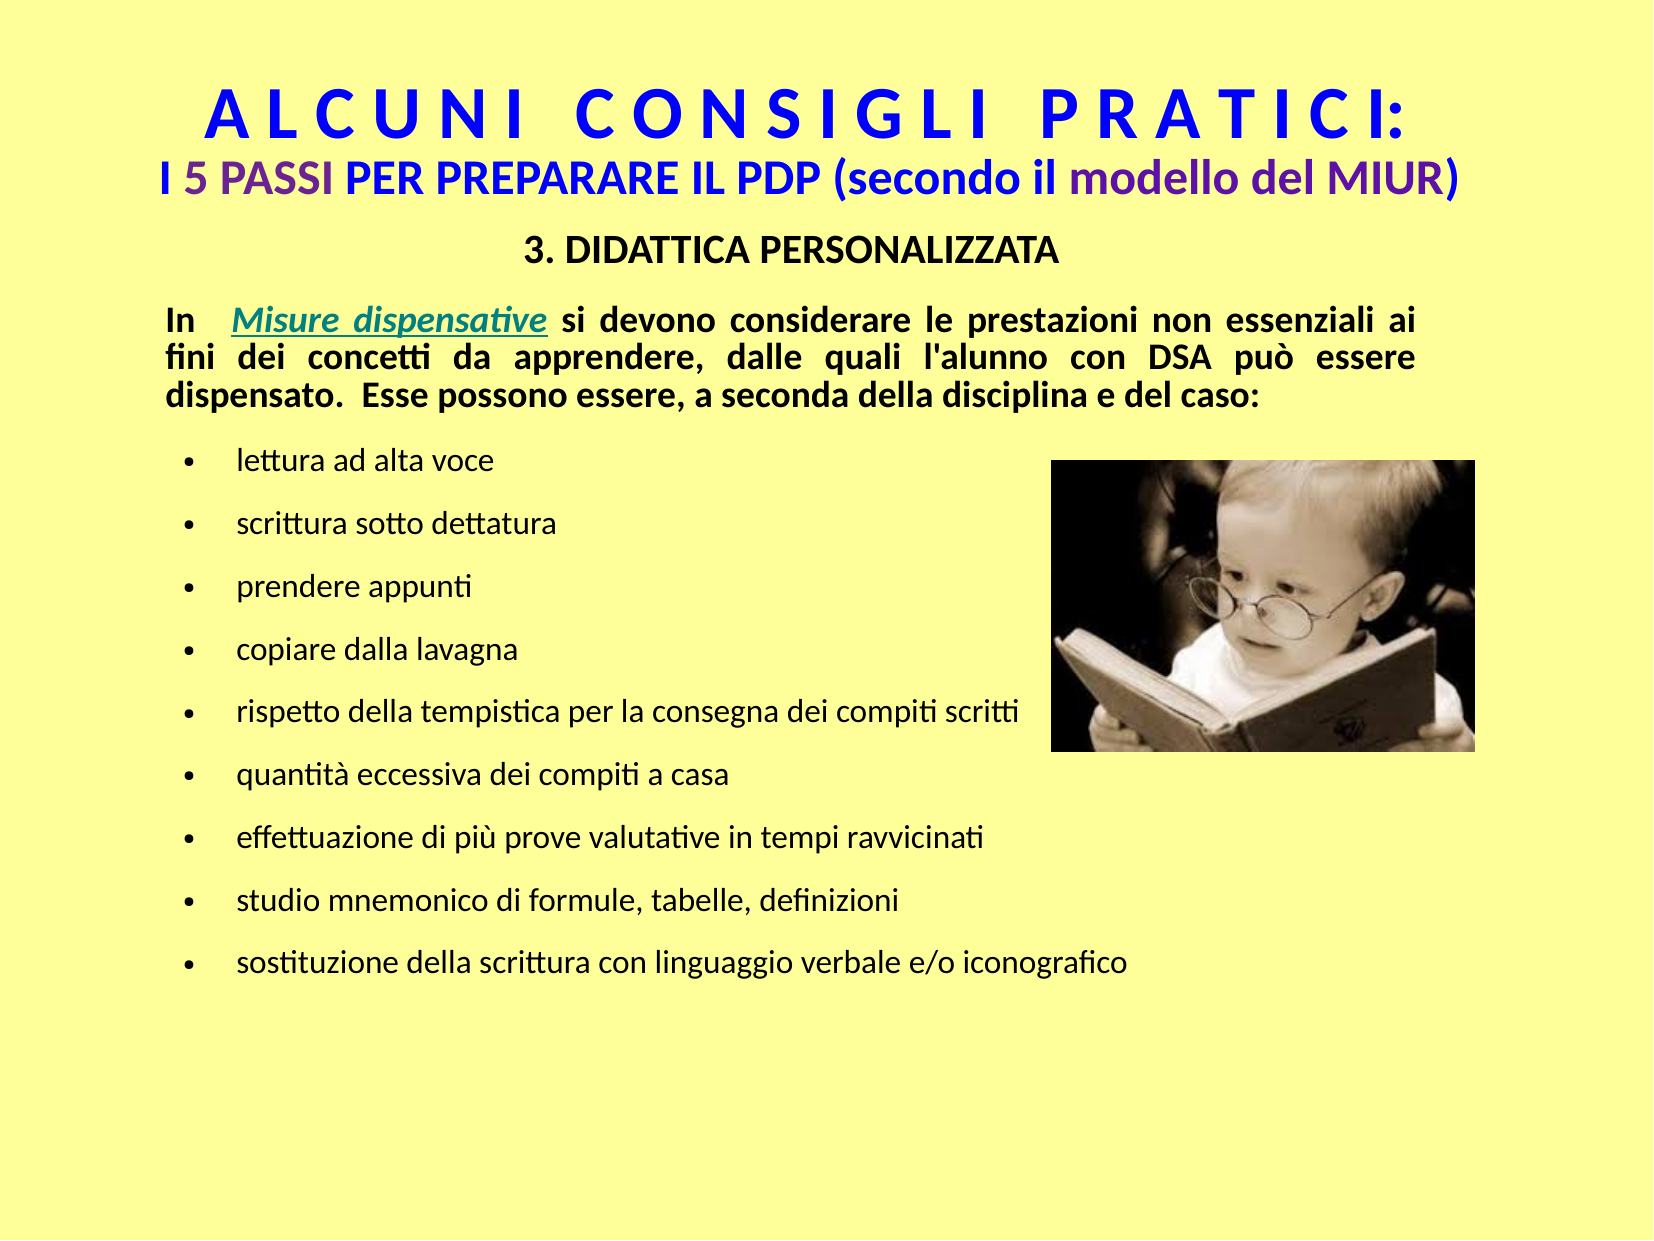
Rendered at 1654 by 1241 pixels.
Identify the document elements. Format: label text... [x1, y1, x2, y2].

title A L C U N I C O N S I G L I P R A T I C I: I 5 PASSI PER PREPARARE IL PDP (secondo il modello del MIUR) [70, 40, 1560, 249]
picture [1051, 460, 1475, 752]
list 3. DIDATTICA PERSONALIZZATA In Misure dispensative si devono considerare le prestazioni non essenziali ai fini dei concetti da apprendere, dalle quali l'alunno con DSA può essere dispensato. Esse possono essere, a seconda della disciplina e del caso: lettura ad alta voce scrittura sotto dettatura prendere appunti copiare dalla lavagna rispetto della tempistica per la consegna dei compiti scritti quantità eccessiva dei compiti a casa effettuazione di più prove valutative in tempi ravvicinati studio mnemonico di formule, tabelle, definizioni sostituzione della scrittura con linguaggio verbale e/o iconografico [165, 232, 1418, 1241]
